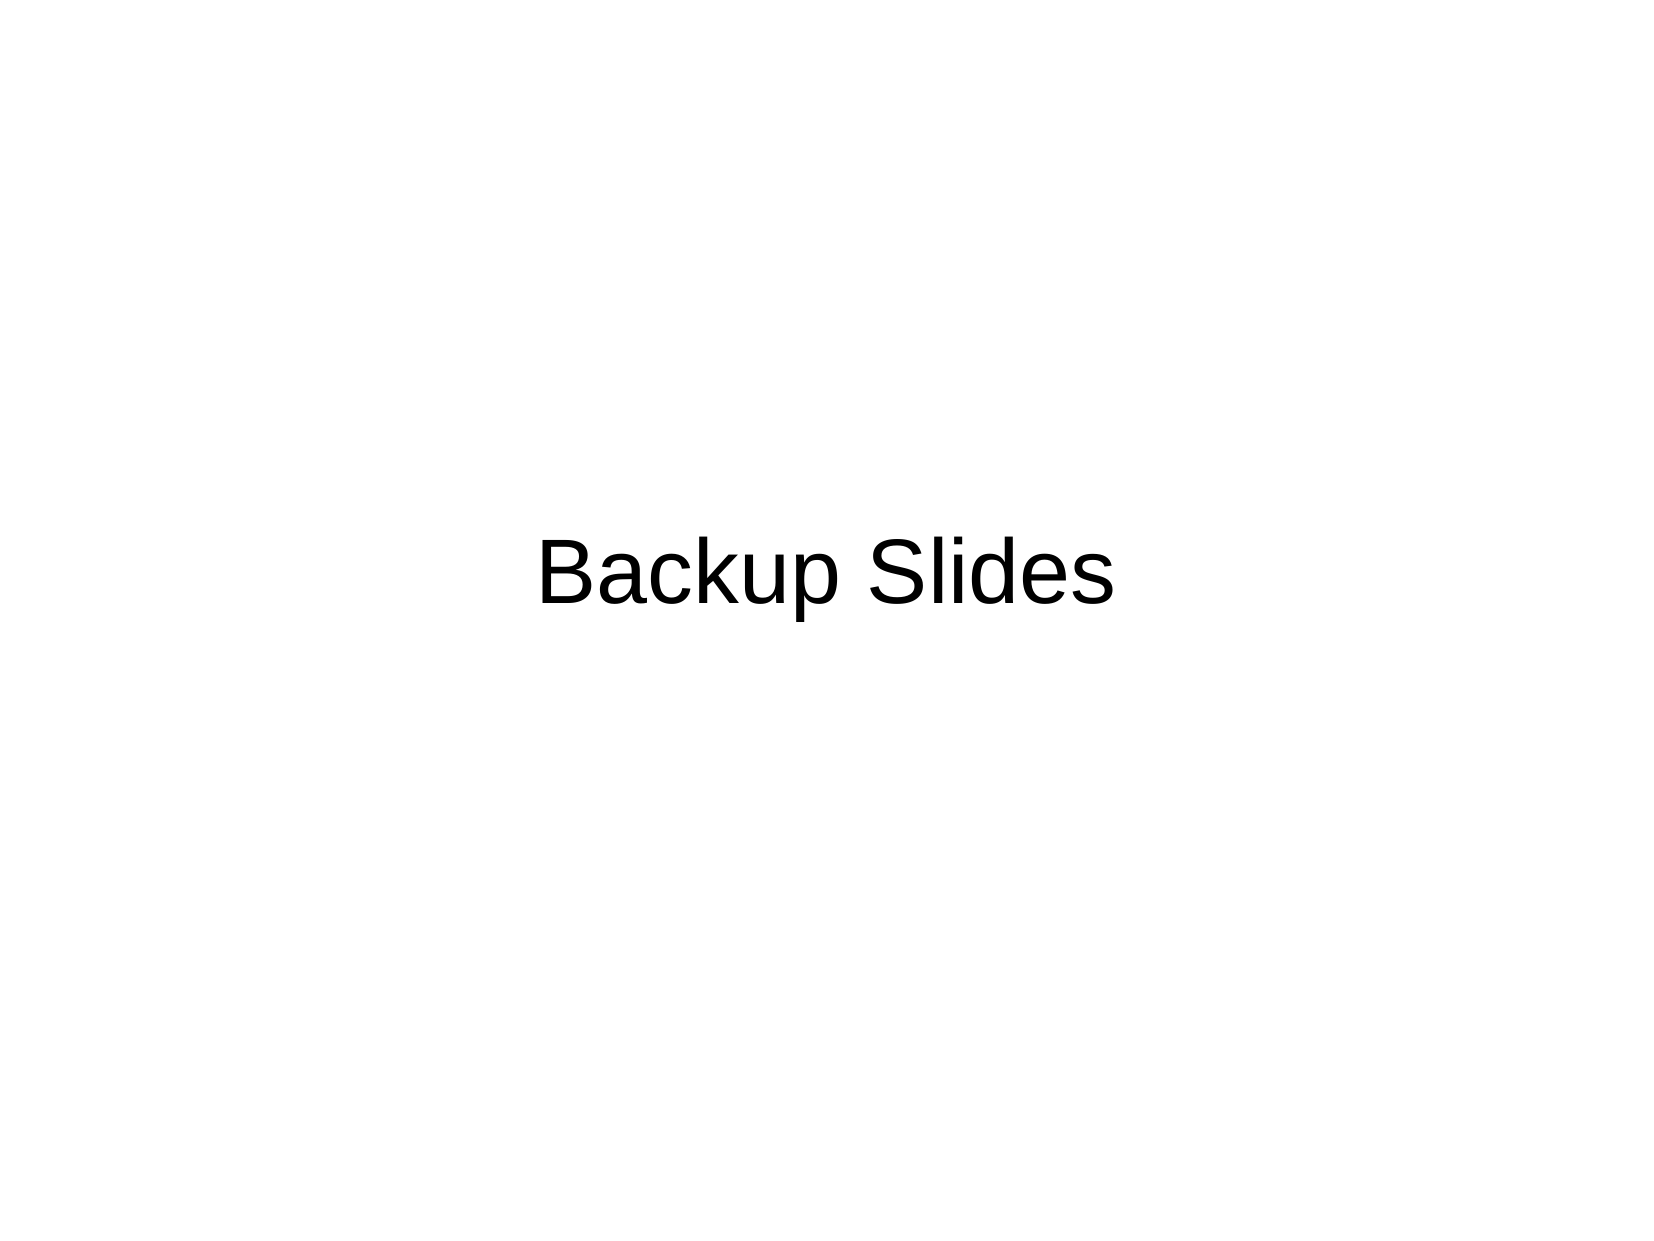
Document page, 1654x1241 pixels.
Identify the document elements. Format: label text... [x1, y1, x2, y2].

title Backup Slides [82, 476, 1571, 669]
